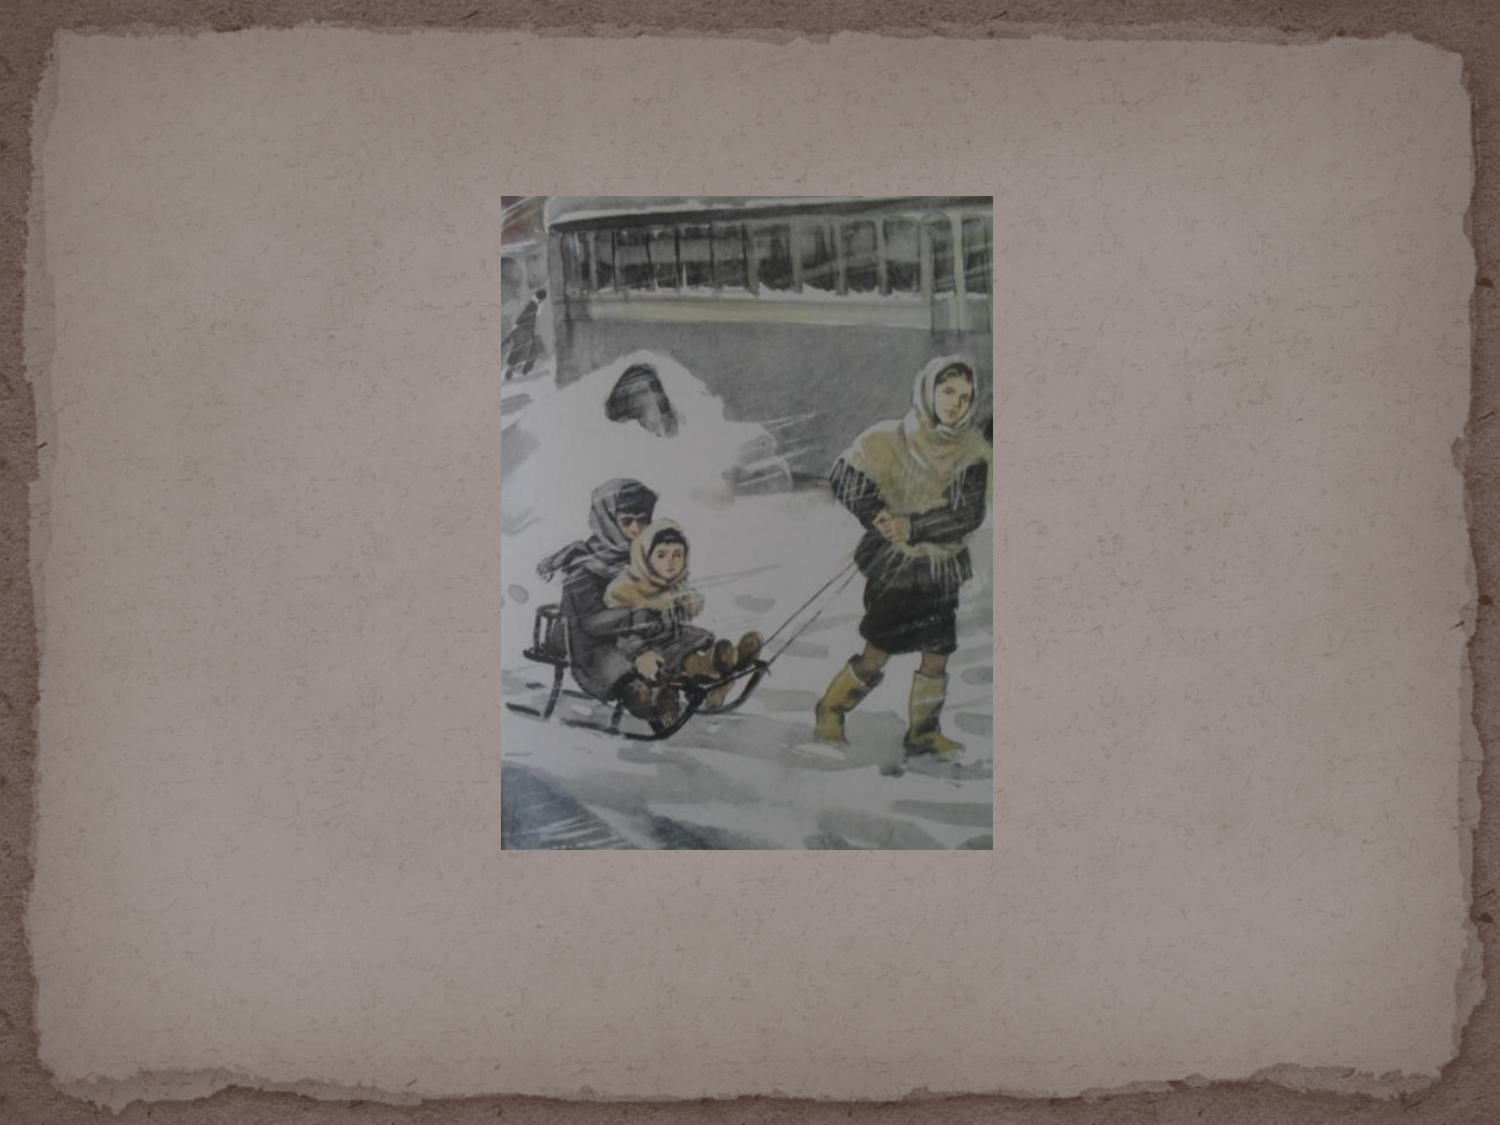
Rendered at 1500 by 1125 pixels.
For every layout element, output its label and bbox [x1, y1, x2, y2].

picture [501, 196, 993, 850]
